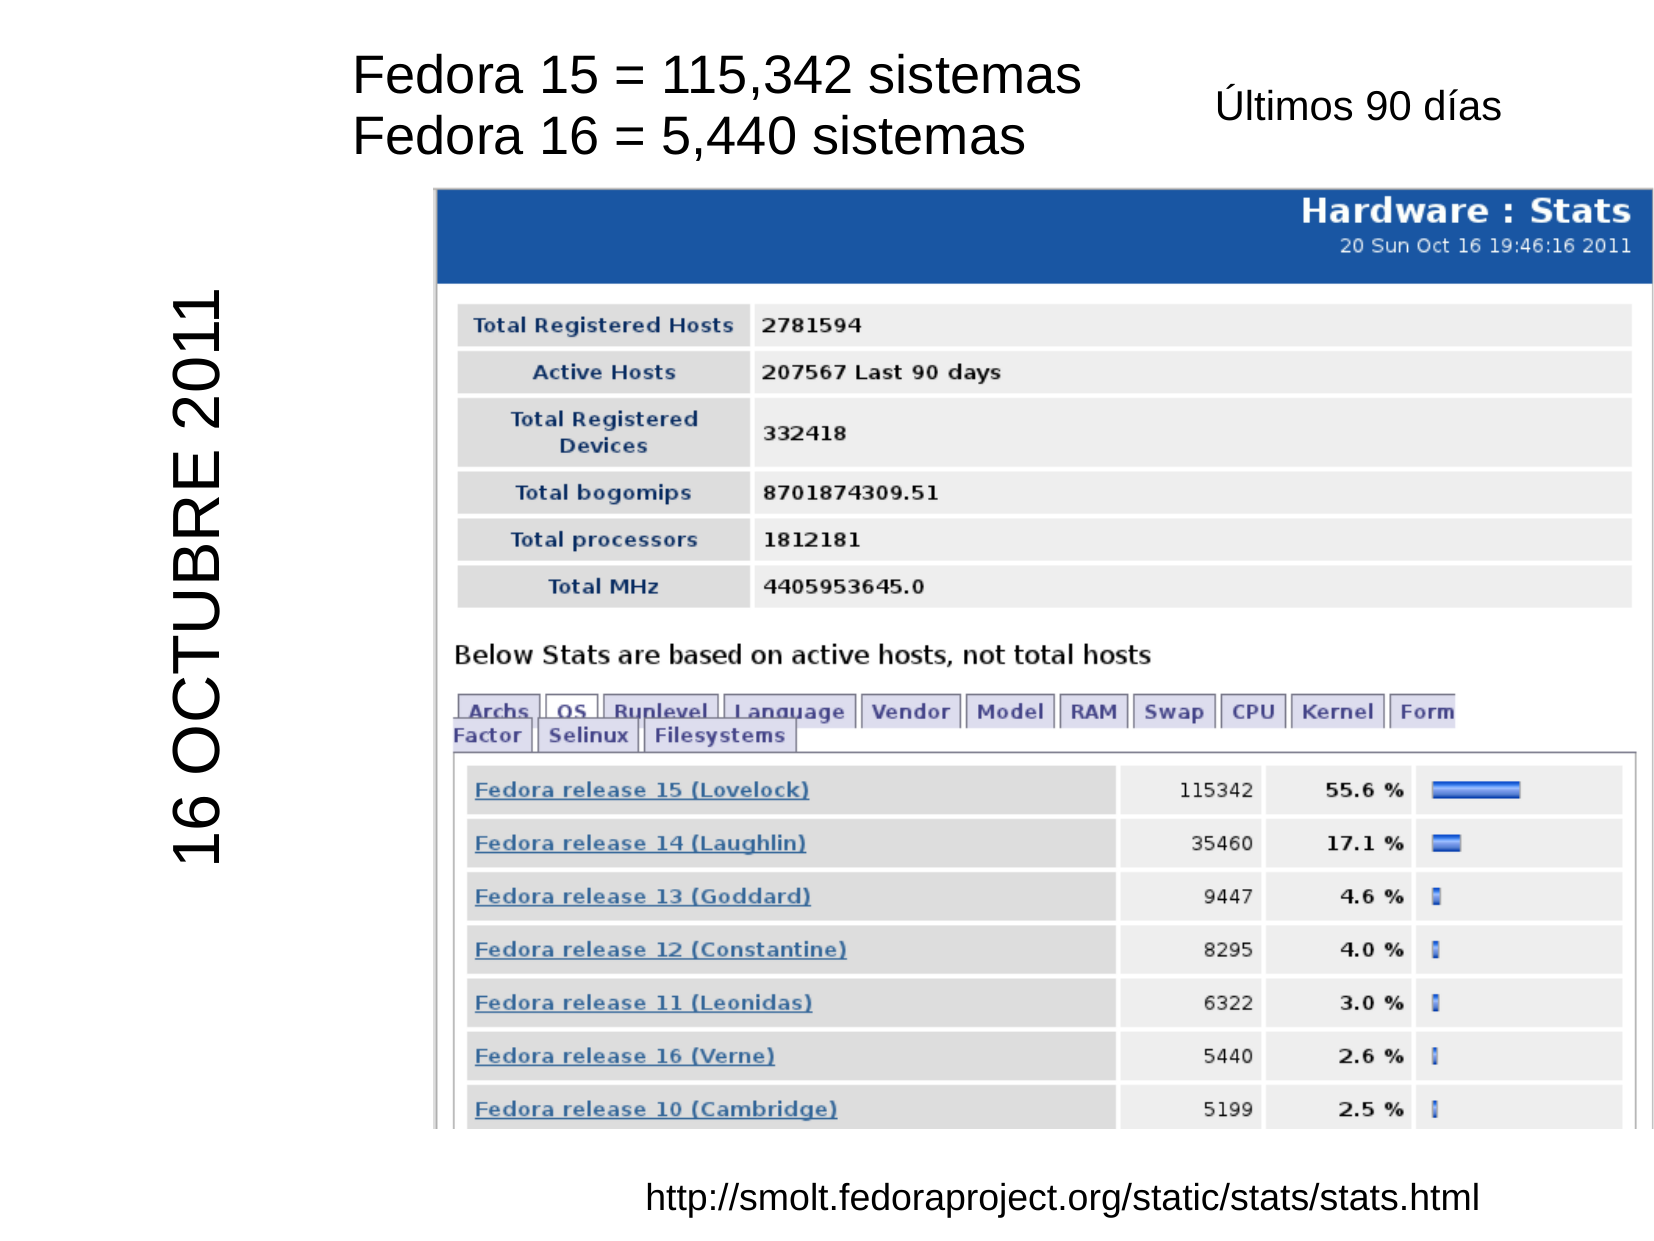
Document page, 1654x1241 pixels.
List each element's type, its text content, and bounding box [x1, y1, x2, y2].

text_box Fedora 15 = 115,342 sistemas Fedora 16 = 5,440 sistemas [337, 37, 1201, 174]
text_box http://smolt.fedoraproject.org/static/stats/stats.html [630, 1169, 1496, 1227]
text_box Últimos 90 días [1200, 75, 1613, 137]
text_box 16 OCTUBRE 2011 [151, 266, 242, 884]
picture [433, 187, 1654, 1129]
